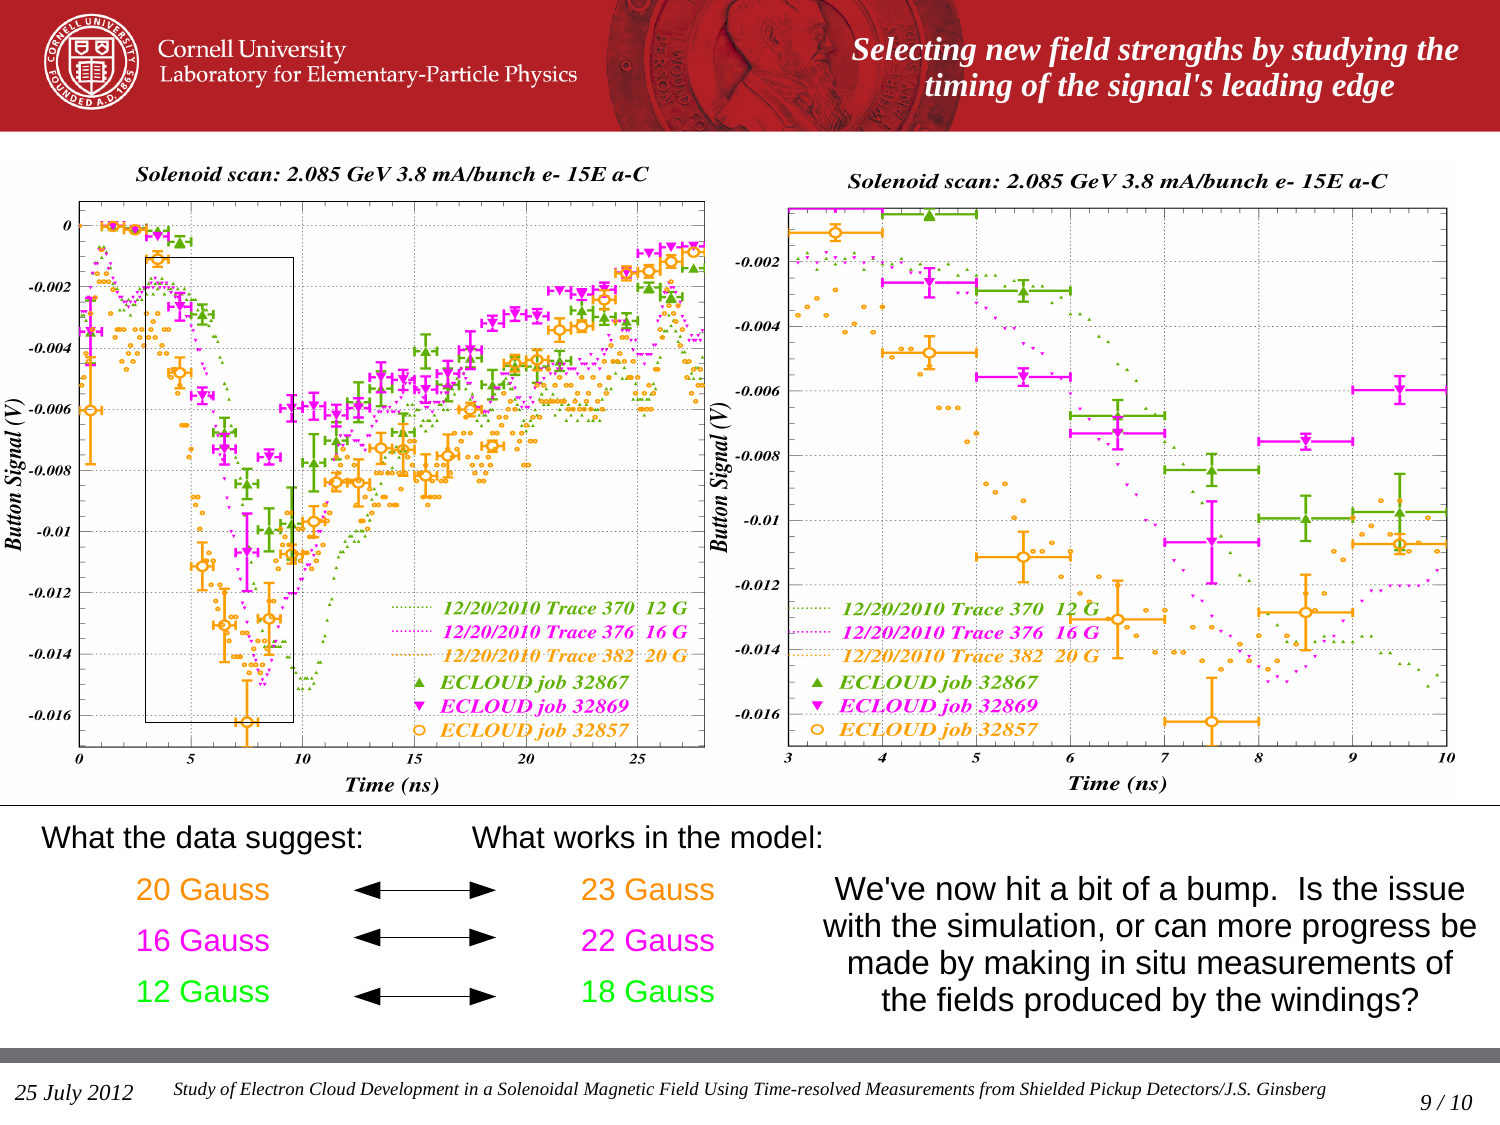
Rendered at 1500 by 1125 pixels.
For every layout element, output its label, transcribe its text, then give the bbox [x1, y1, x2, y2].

text_box What works in the model: 23 Gauss 22 Gauss 18 Gauss [421, 806, 819, 1043]
picture [0, 0, 751, 132]
text_box We've now hit a bit of a bump. Is the issue with the simulation, or can more progress be made by making in situ measurements of the fields produced by the windings? [819, 800, 1482, 805]
text_box What works in the model: 23 Gauss 22 Gauss 18 Gauss [421, 799, 875, 805]
text_box We've now hit a bit of a bump. Is the issue with the simulation, or can more progress be made by making in situ measurements of the fields produced by the windings? [819, 806, 1482, 1090]
text_box What the data suggest: 20 Gauss 16 Gauss 12 Gauss [0, 806, 410, 1043]
title Selecting new field strengths by studying the timing of the signal's leading edge [751, 0, 1500, 225]
picture [0, 155, 1461, 803]
